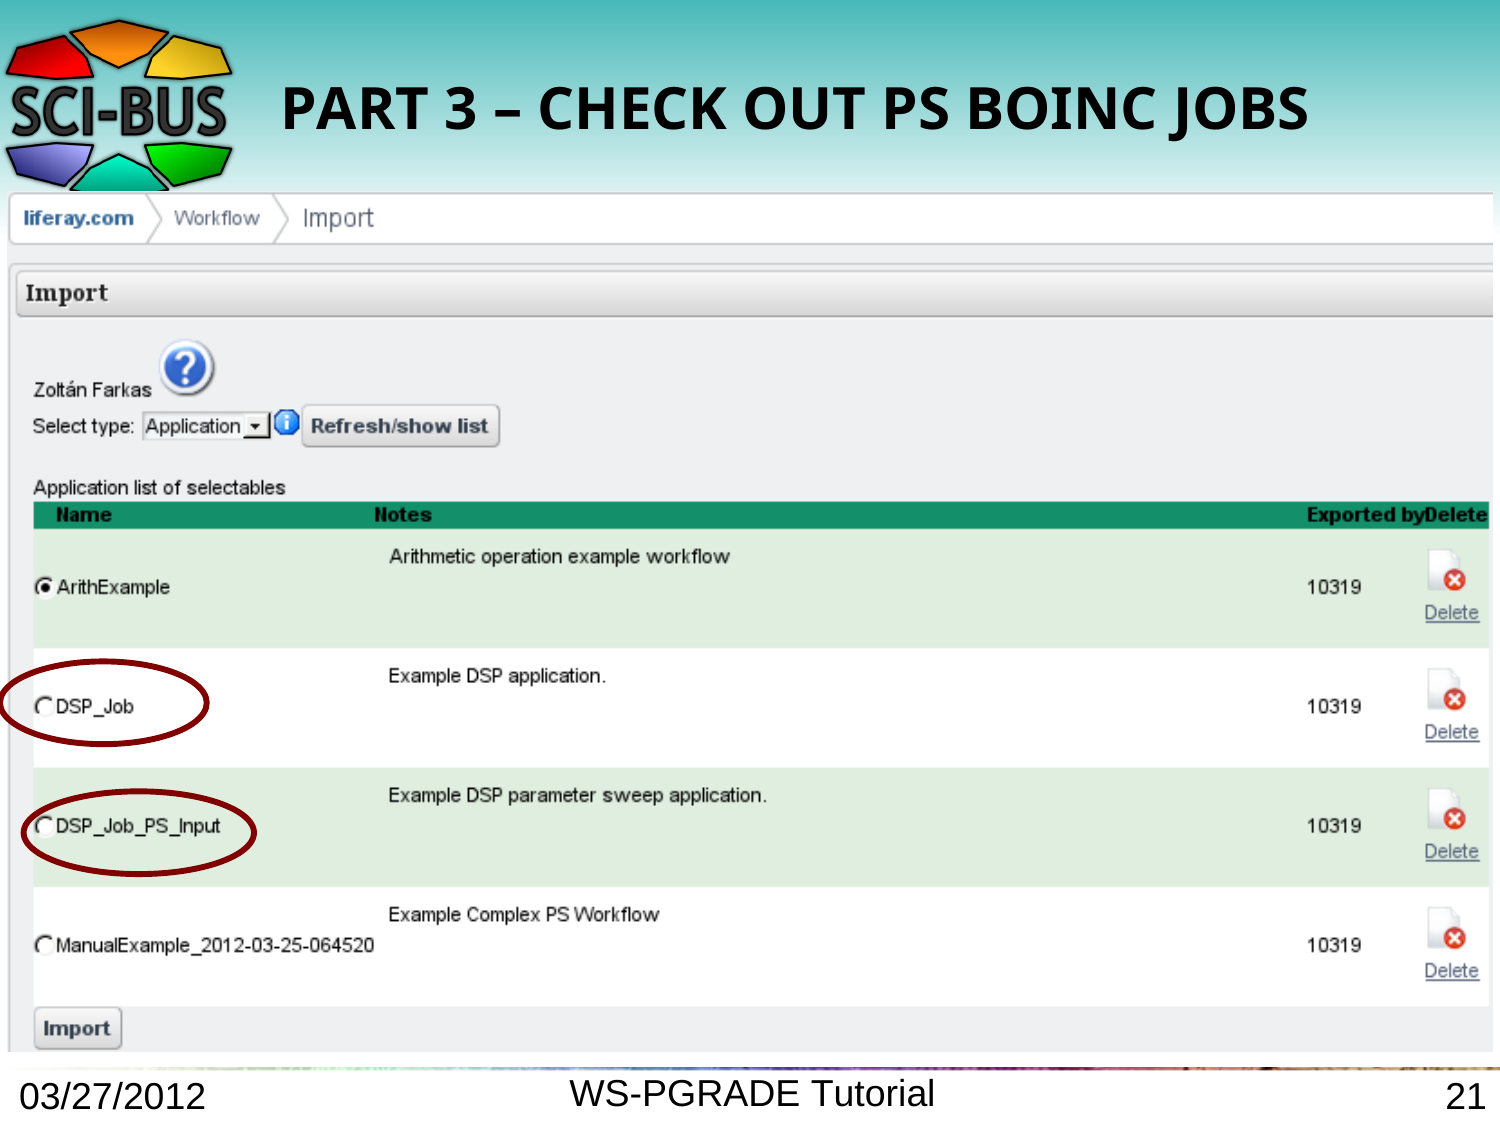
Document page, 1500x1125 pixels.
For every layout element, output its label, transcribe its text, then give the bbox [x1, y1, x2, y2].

picture [7, 665, 203, 741]
picture [0, 1067, 1500, 1125]
title PART 3 – CHECK OUT PS BOINC JOBS [265, 29, 1477, 183]
picture [0, 15, 1493, 1052]
